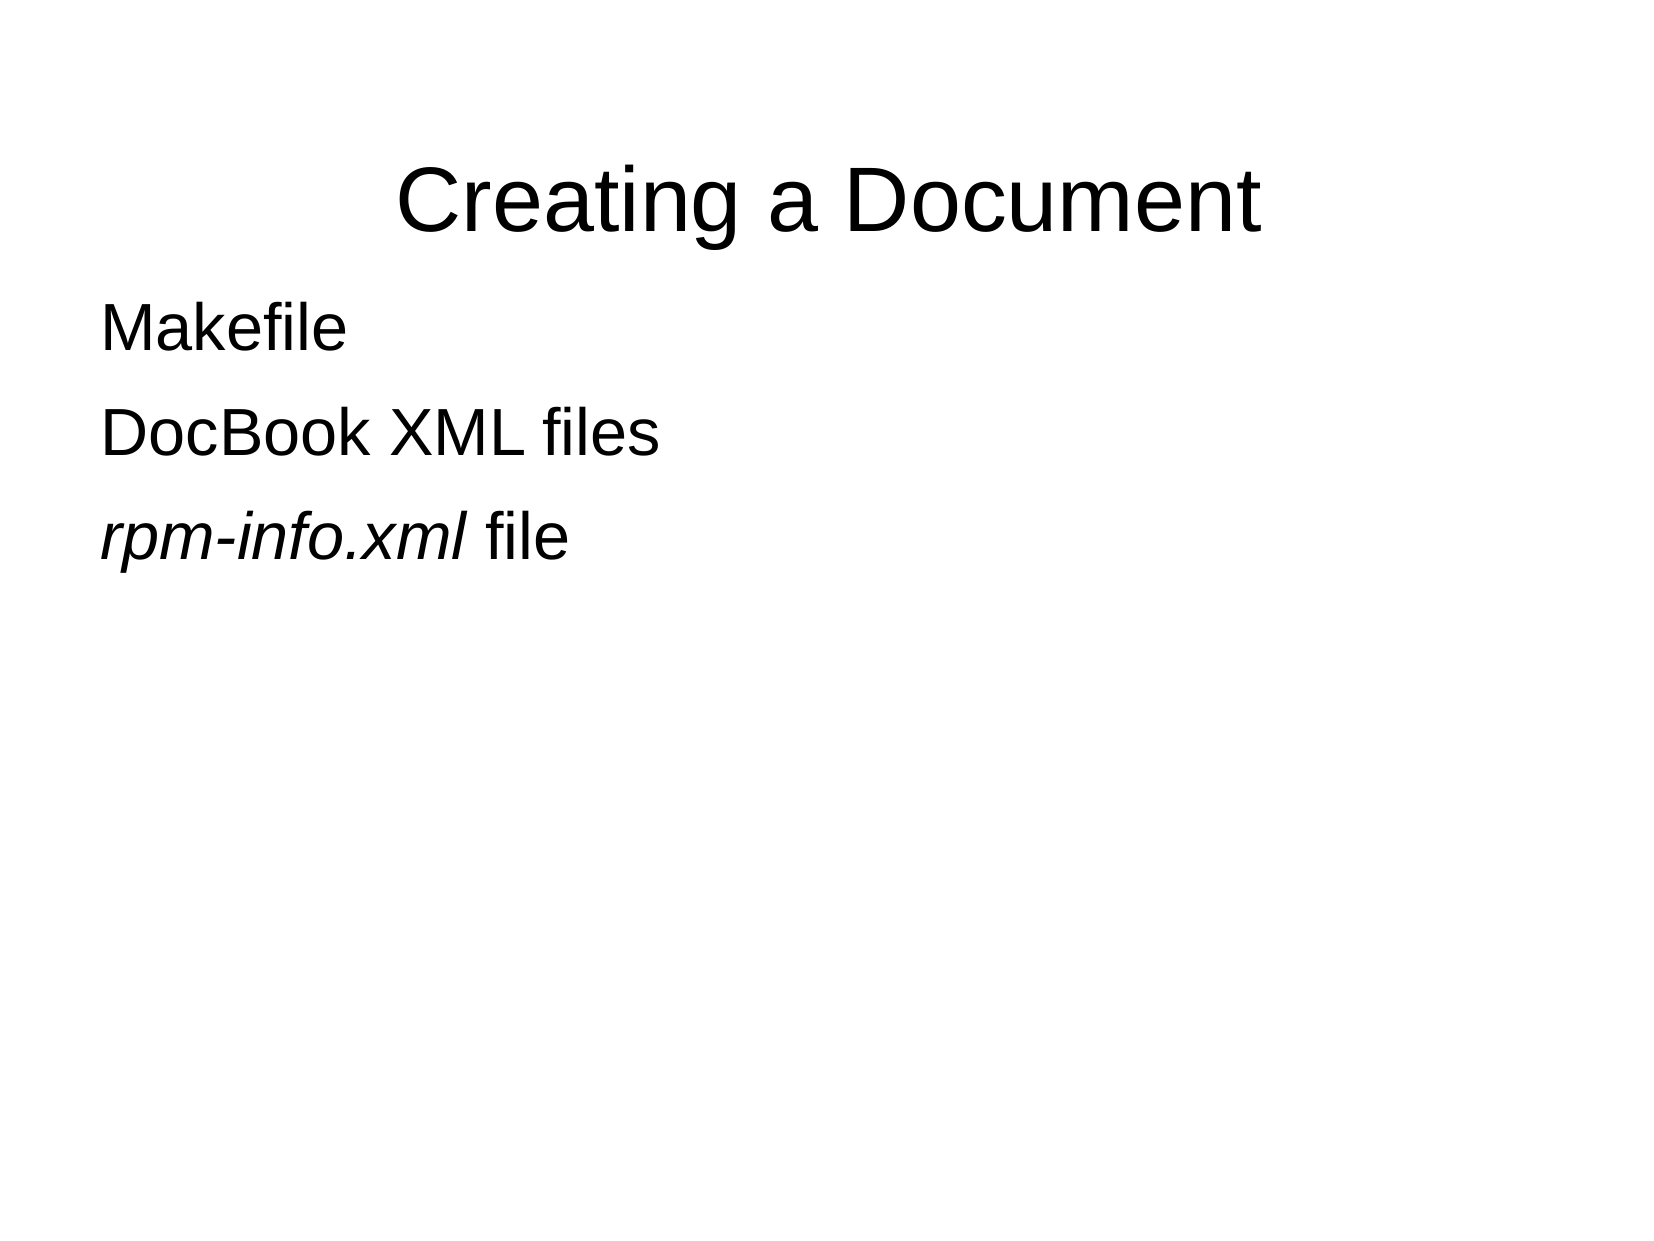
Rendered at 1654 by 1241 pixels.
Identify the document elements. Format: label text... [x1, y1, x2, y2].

list Makefile DocBook XML files rpm-info.xml file [82, 290, 1571, 1109]
title Creating a Document [82, 96, 1576, 304]
